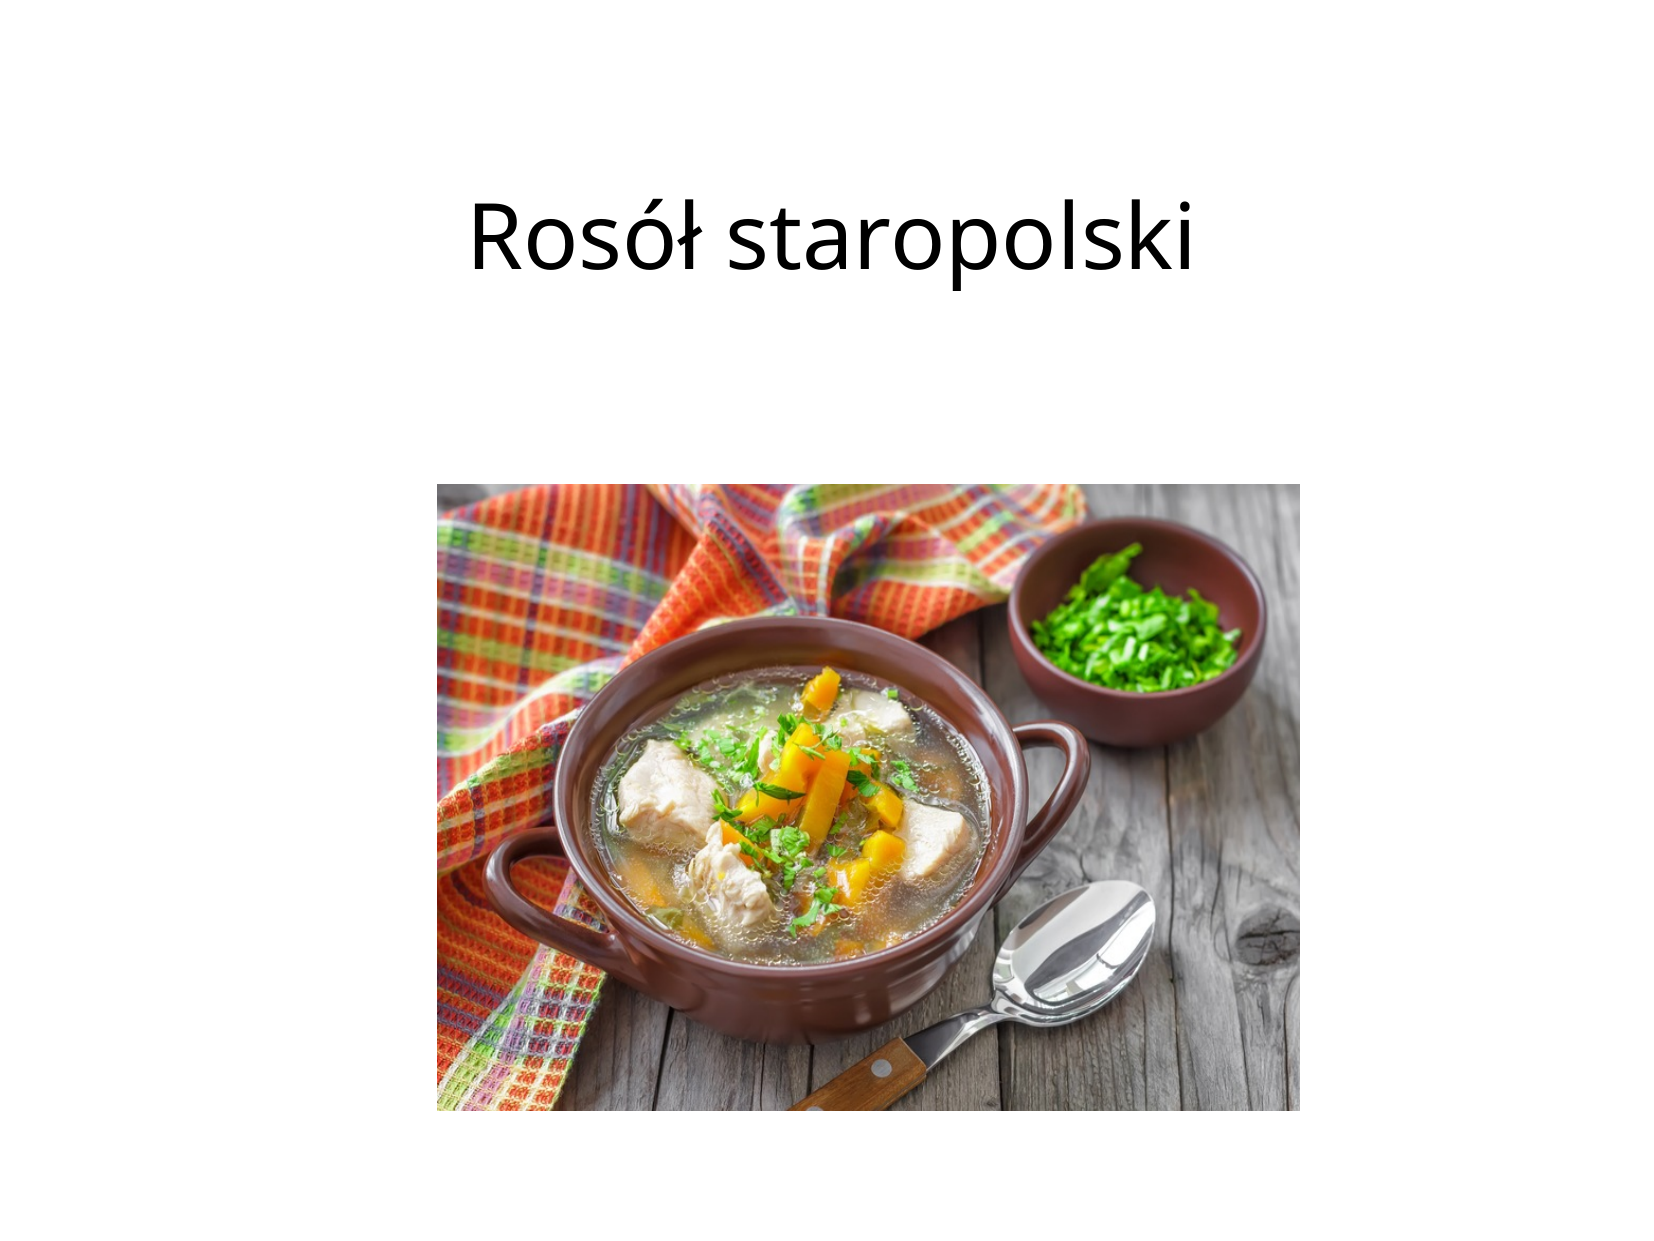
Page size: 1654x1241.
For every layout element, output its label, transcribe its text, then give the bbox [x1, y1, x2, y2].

picture [437, 484, 1300, 1111]
title Rosół staropolski [129, 100, 1536, 367]
